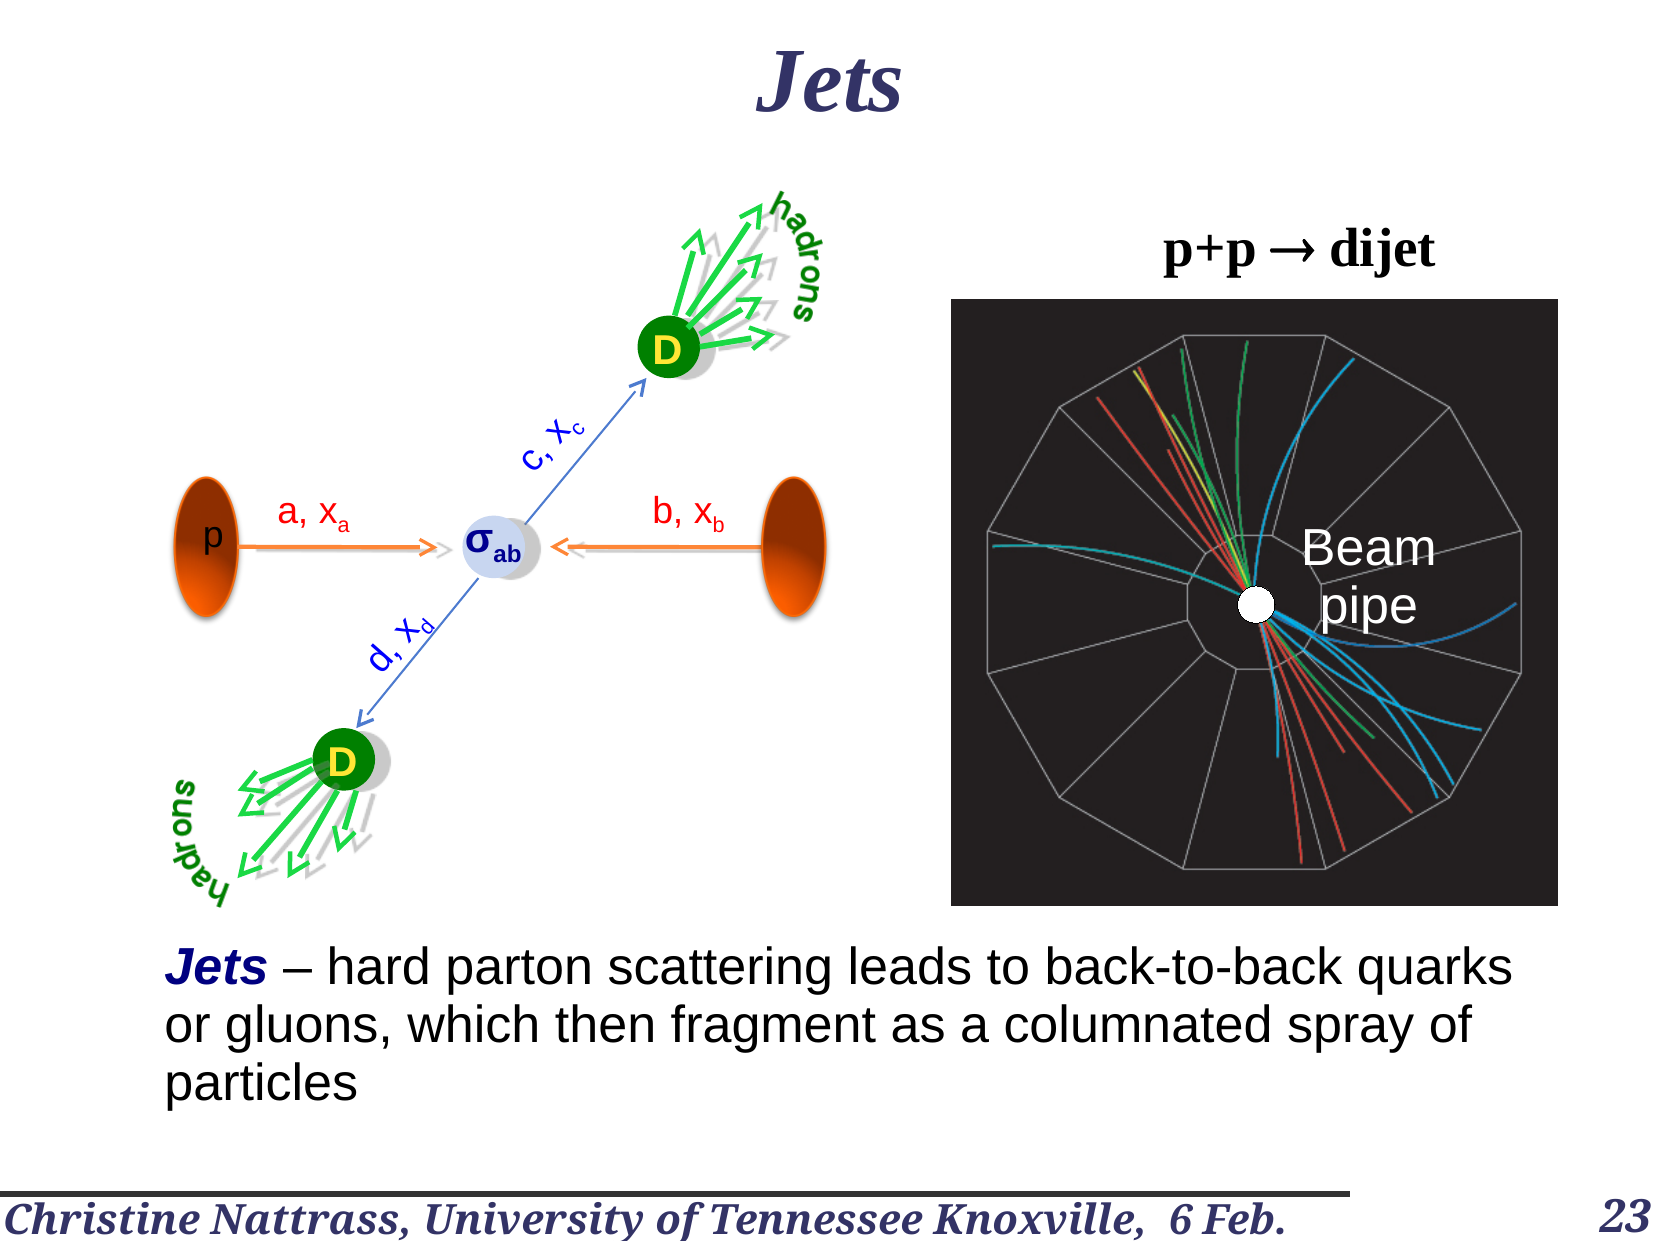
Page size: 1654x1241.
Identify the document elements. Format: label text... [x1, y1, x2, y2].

text_box [1237, 585, 1275, 624]
text_box c, xc [489, 352, 631, 501]
text_box Beam pipe [1275, 510, 1463, 642]
picture [709, 189, 824, 359]
picture [171, 742, 275, 909]
text_box p+p  dijet [1149, 209, 1464, 287]
text_box d, xd [337, 553, 479, 702]
picture [951, 299, 1558, 906]
text_box b, xb [637, 478, 776, 545]
text_box a, xa [262, 478, 401, 545]
text_box p [175, 502, 238, 563]
text_box D [637, 315, 726, 381]
title Jets [86, 11, 1576, 151]
text_box Jets – hard parton scattering leads to back-to-back quarks or gluons, which then fragment as a columnated spray of particles [149, 929, 1575, 1119]
picture [163, 470, 249, 630]
text_box D [312, 727, 401, 793]
text_box σab [450, 503, 588, 576]
picture [751, 470, 837, 630]
